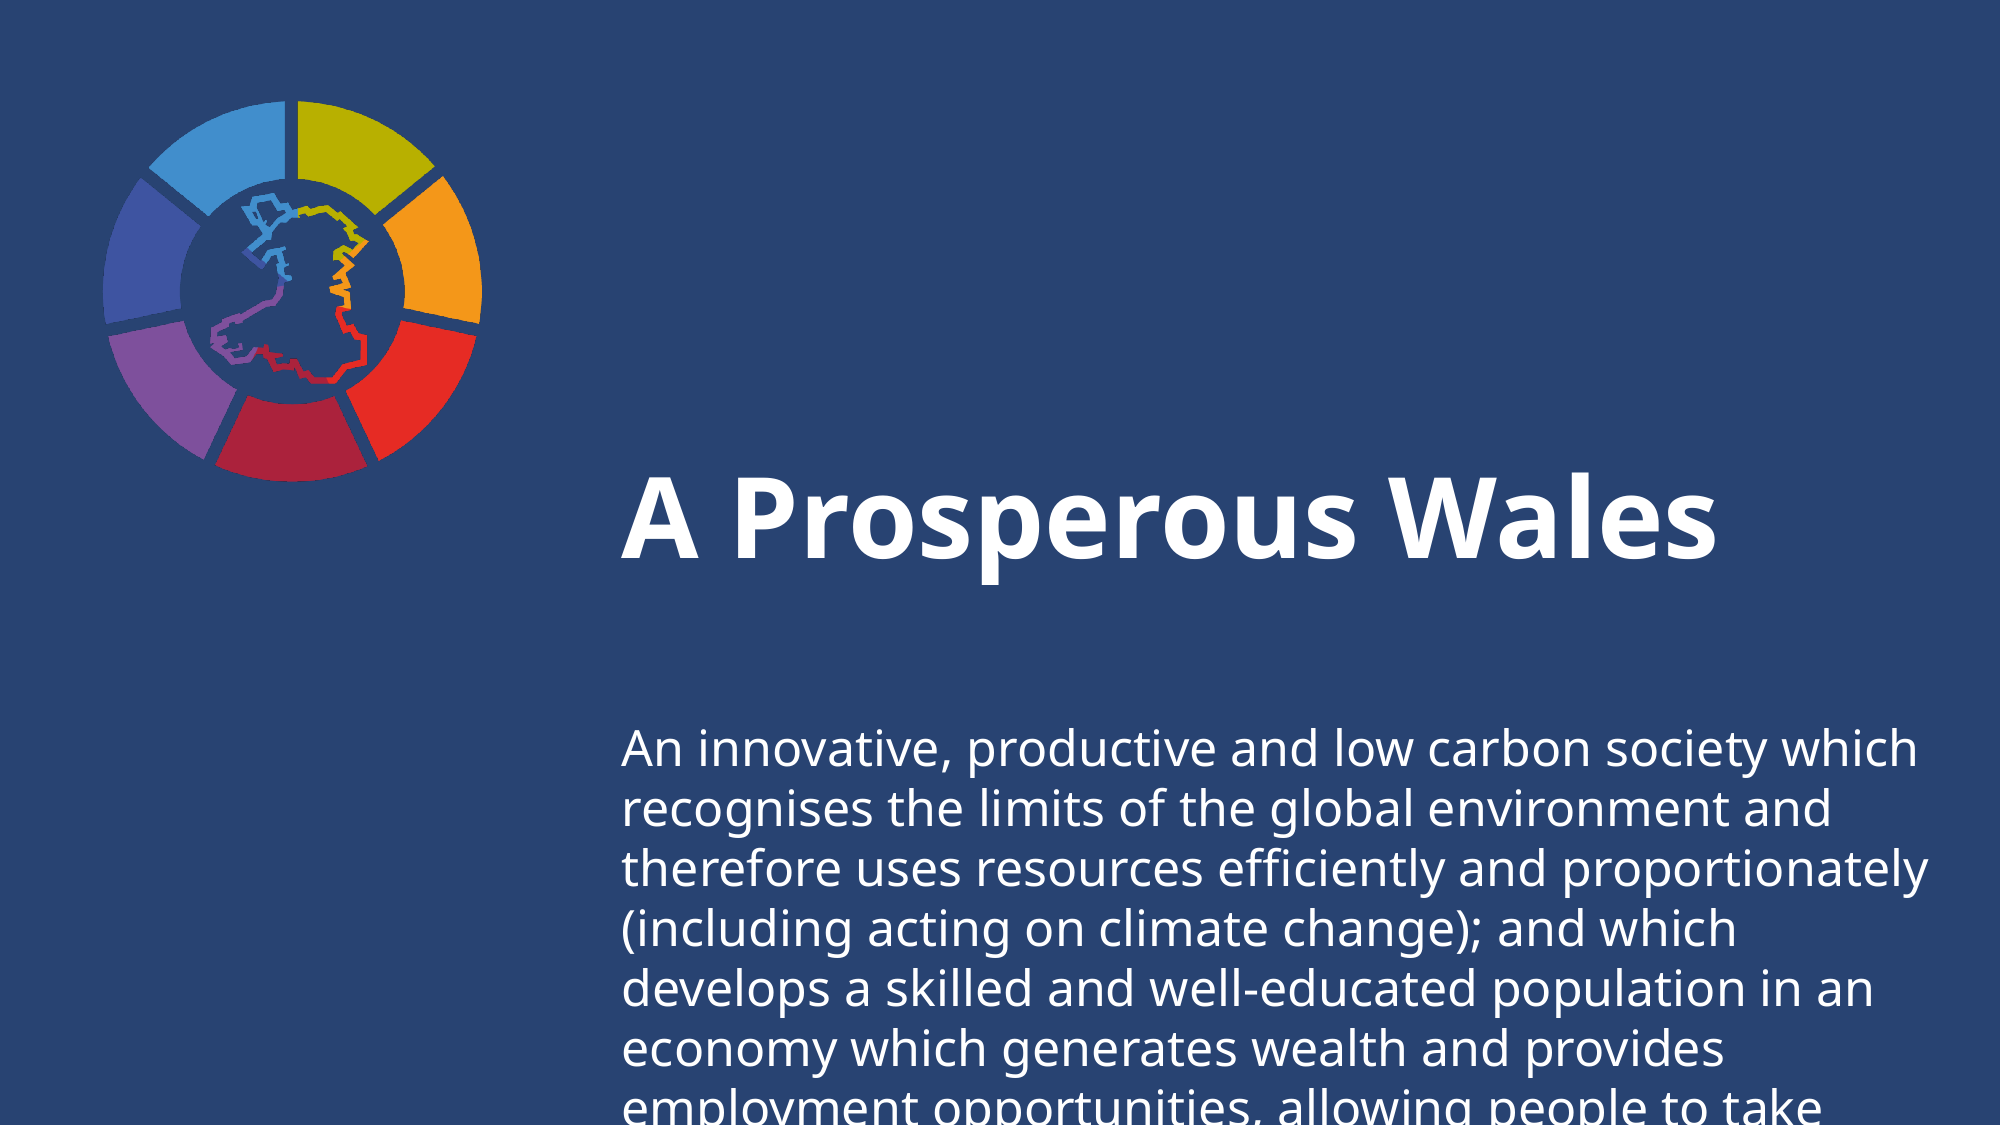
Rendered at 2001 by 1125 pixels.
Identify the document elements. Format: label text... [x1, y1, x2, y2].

picture [102, 101, 496, 482]
title A Prosperous Wales An innovative, productive and low carbon society which recognises the limits of the global environment and therefore uses resources efficiently and proportionately (including acting on climate change); and which develops a skilled and well-educated population in an economy which generates wealth and provides employment opportunities, allowing people to take advantage of the wealth generated through securing decent work. [606, 438, 1957, 685]
